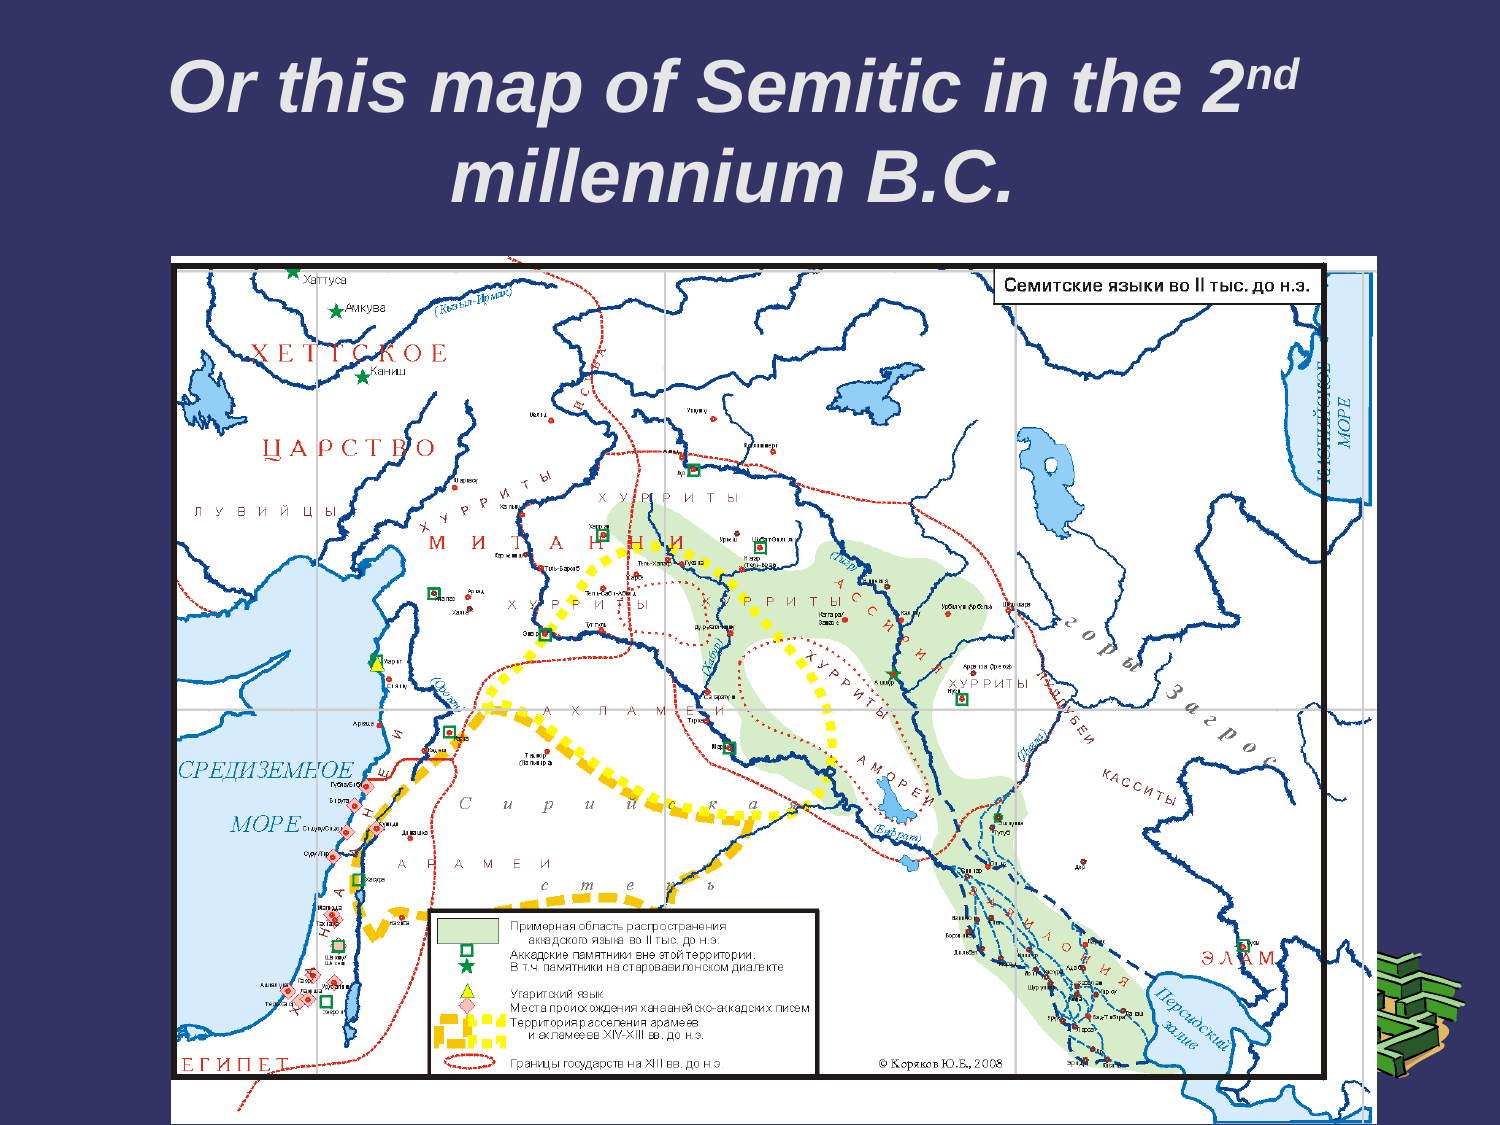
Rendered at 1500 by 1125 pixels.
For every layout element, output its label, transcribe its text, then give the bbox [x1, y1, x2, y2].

picture [171, 256, 1377, 1124]
title Or this map of Semitic in the 2nd millennium B.C. [66, 29, 1342, 225]
